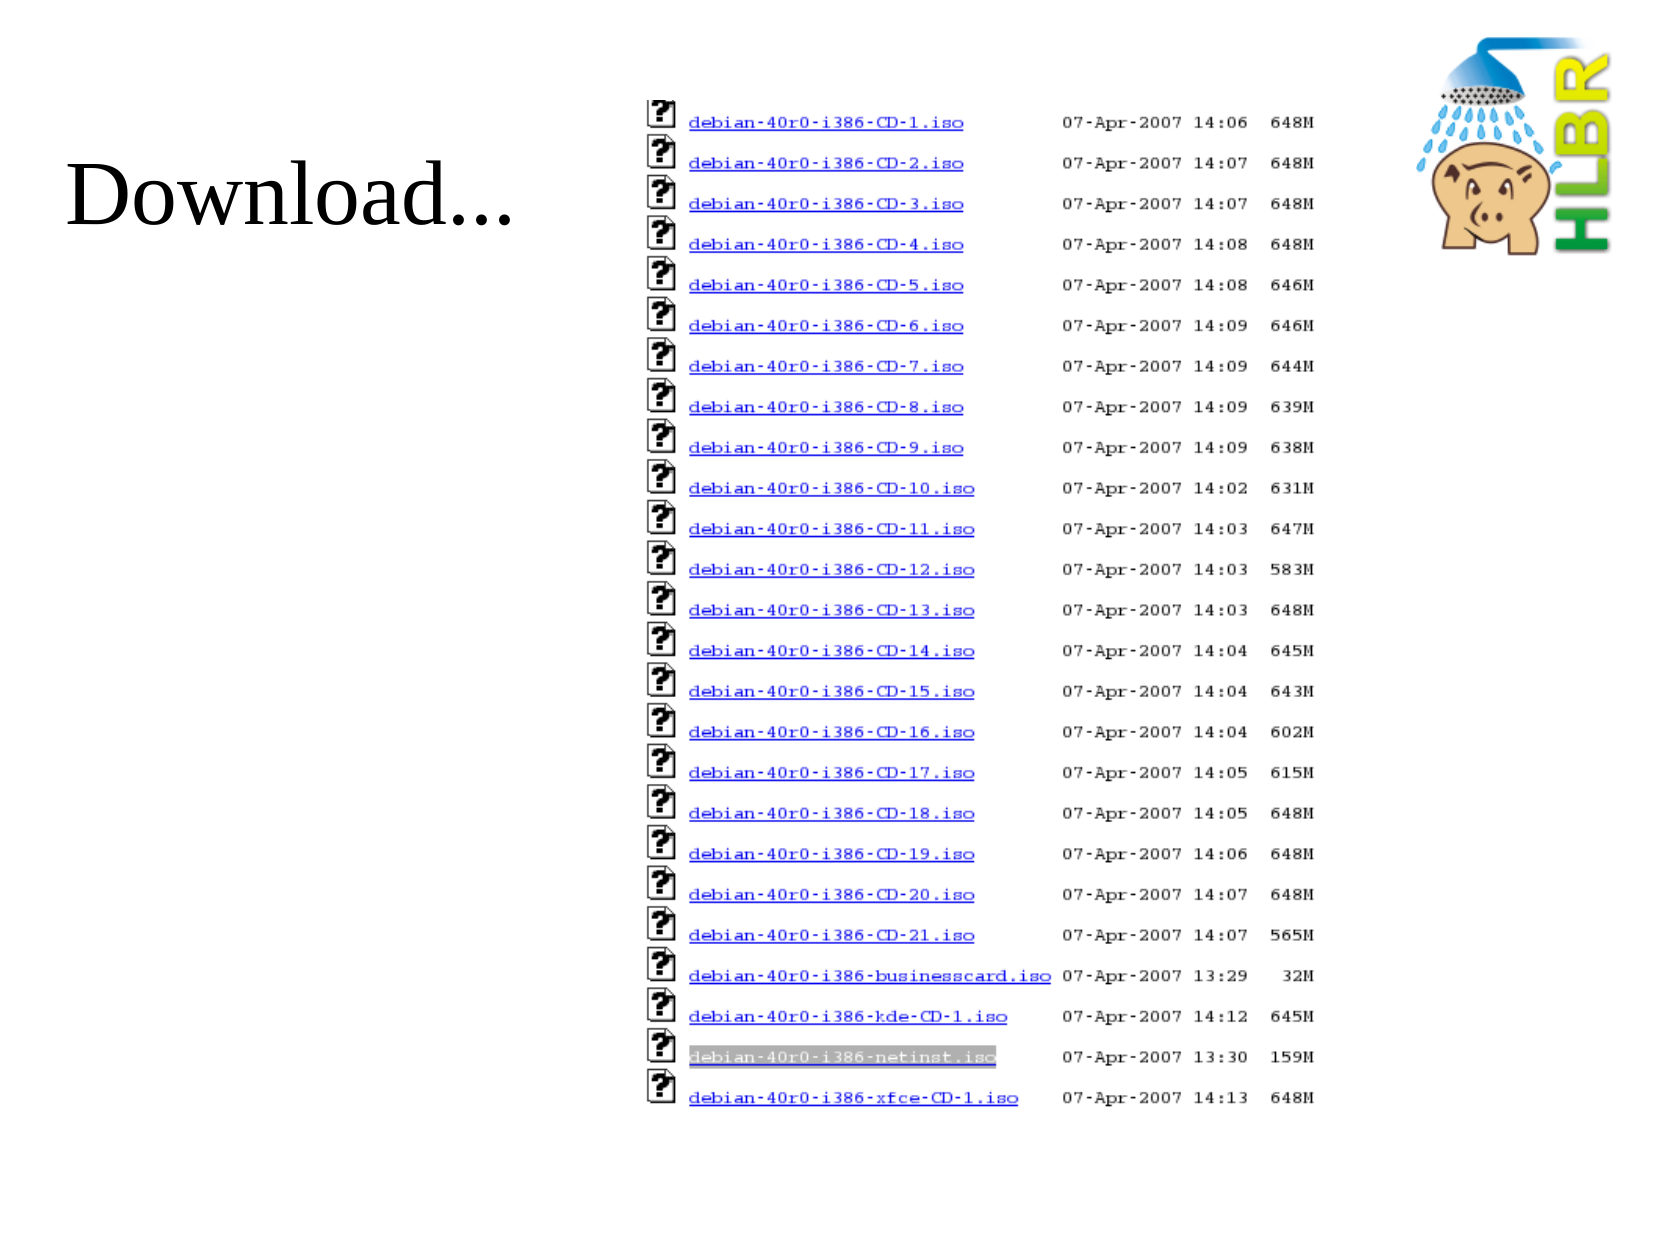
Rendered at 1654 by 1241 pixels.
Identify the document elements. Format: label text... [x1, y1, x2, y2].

title Download... [65, 83, 1341, 305]
picture [1416, 37, 1612, 260]
picture [638, 100, 1336, 1119]
